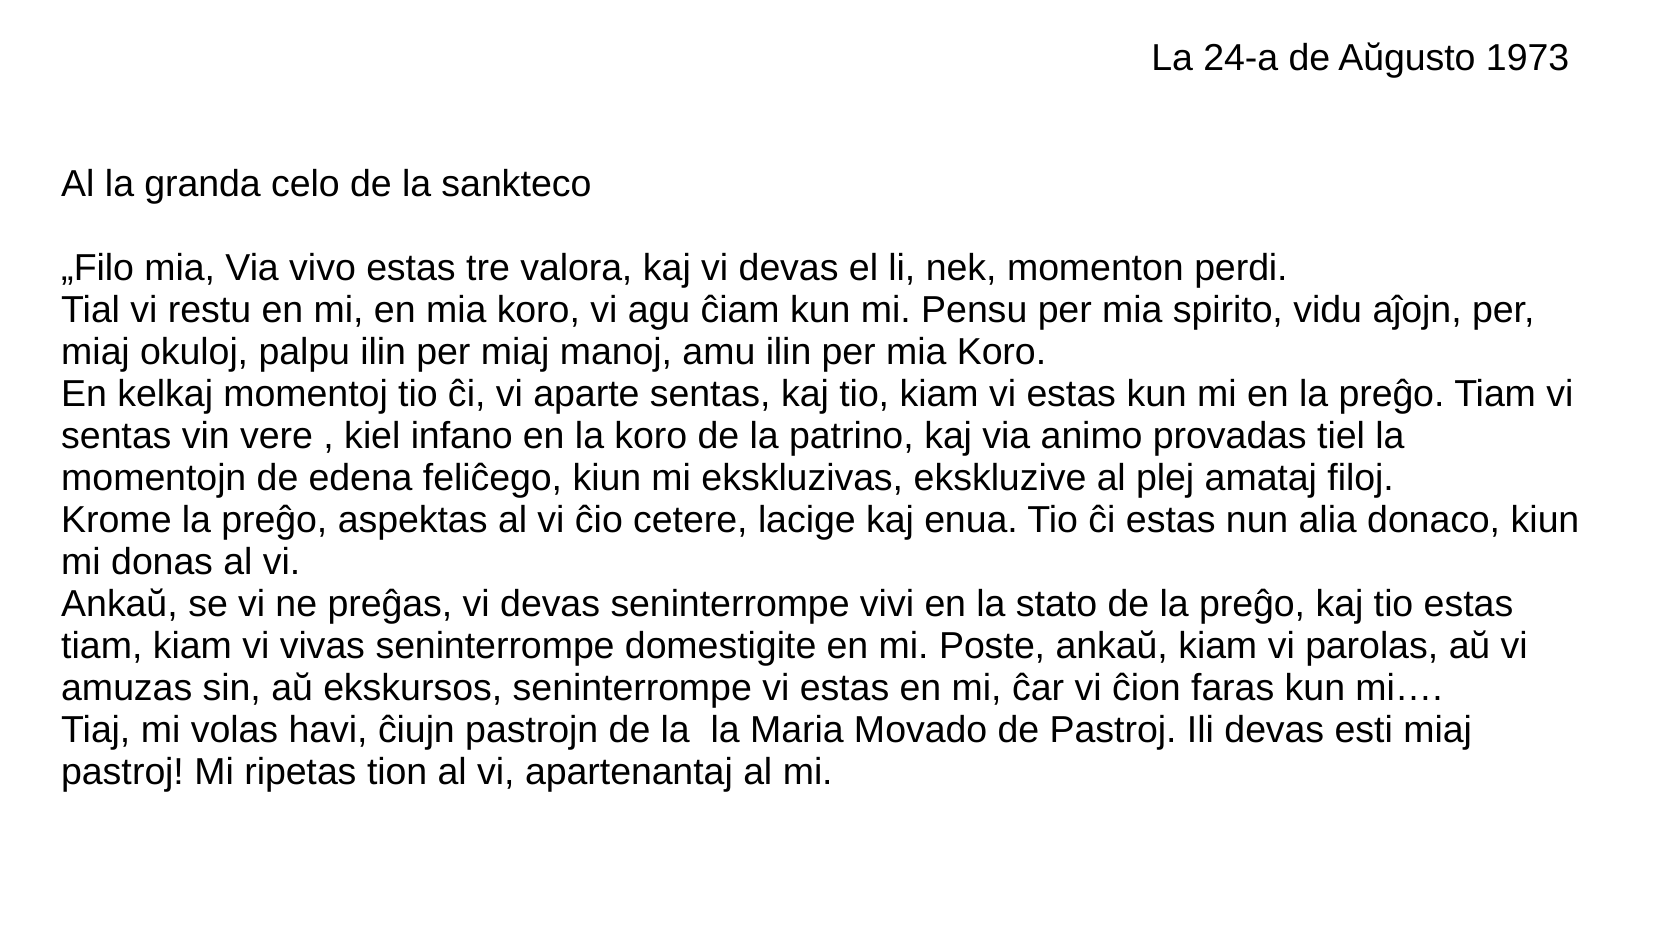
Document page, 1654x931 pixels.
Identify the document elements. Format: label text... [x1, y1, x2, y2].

text_box La 24-a de Aŭgusto 1973 Al la granda celo de la sankteco „Filo mia, Via vivo estas tre valora, kaj vi devas el li, nek, momenton perdi. Tial vi restu en mi, en mia koro, vi agu ĉiam kun mi. Pensu per mia spirito, vidu aĵojn, per, miaj okuloj, palpu ilin per miaj manoj, amu ilin per mia Koro. En kelkaj momentoj tio ĉi, vi aparte sentas, kaj tio, kiam vi estas kun mi en la preĝo. Tiam vi sentas vin vere , kiel infano en la koro de la patrino, kaj via animo provadas tiel la momentojn de edena feliĉego, kiun mi ekskluzivas, ekskluzive al plej amataj filoj. Krome la preĝo, aspektas al vi ĉio cetere, lacige kaj enua. Tio ĉi estas nun alia donaco, kiun mi donas al vi. Ankaŭ, se vi ne preĝas, vi devas seninterrompe vivi en la stato de la preĝo, kaj tio estas tiam, kiam vi vivas seninterrompe domestigite en mi. Poste, ankaŭ, kiam vi parolas, aŭ vi amuzas sin, aŭ ekskursos, seninterrompe vi estas en mi, ĉar vi ĉion faras kun mi…. Tiaj, mi volas havi, ĉiujn pastrojn de la la Maria Movado de Pastroj. Ili devas esti miaj pastroj! Mi ripetas tion al vi, apartenantaj al mi. [29, 29, 1595, 916]
